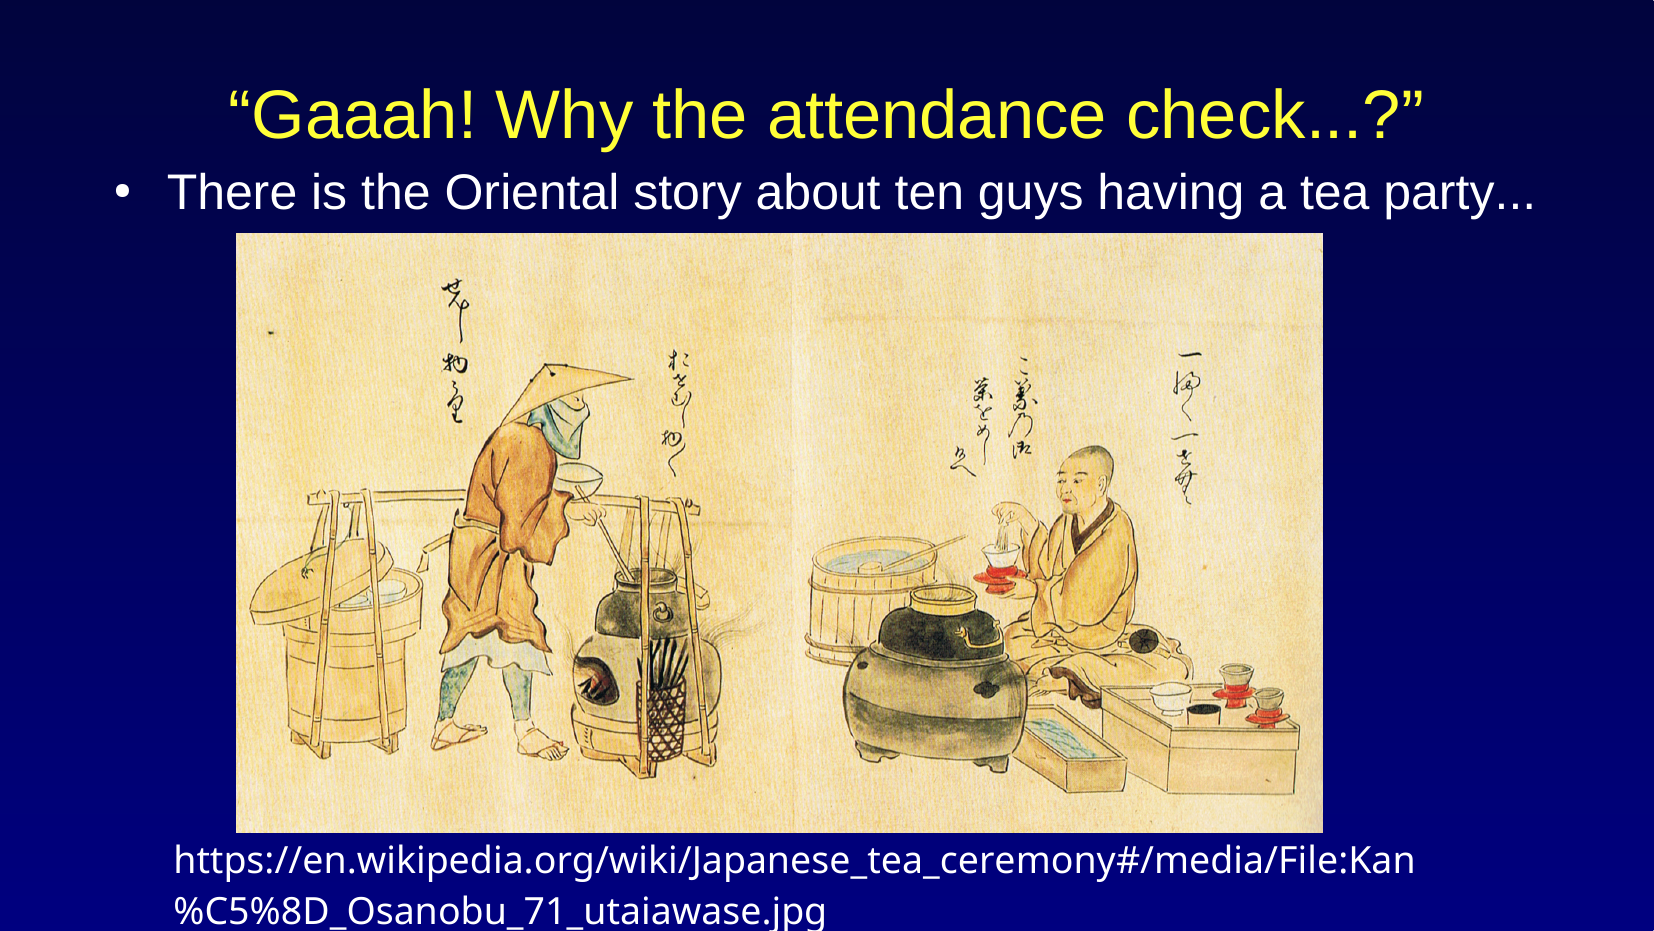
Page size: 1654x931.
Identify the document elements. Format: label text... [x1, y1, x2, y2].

title “Gaaah! Why the attendance check...?” [82, 37, 1571, 164]
list There is the Oriental story about ten guys having a tea party... [82, 164, 1571, 254]
text_box https://en.wikipedia.org/wiki/Japanese_tea_ceremony#/media/File:Kan%C5%8D_Osanobu_71_utaiawase.jpg [173, 833, 1654, 931]
picture [236, 233, 1323, 833]
